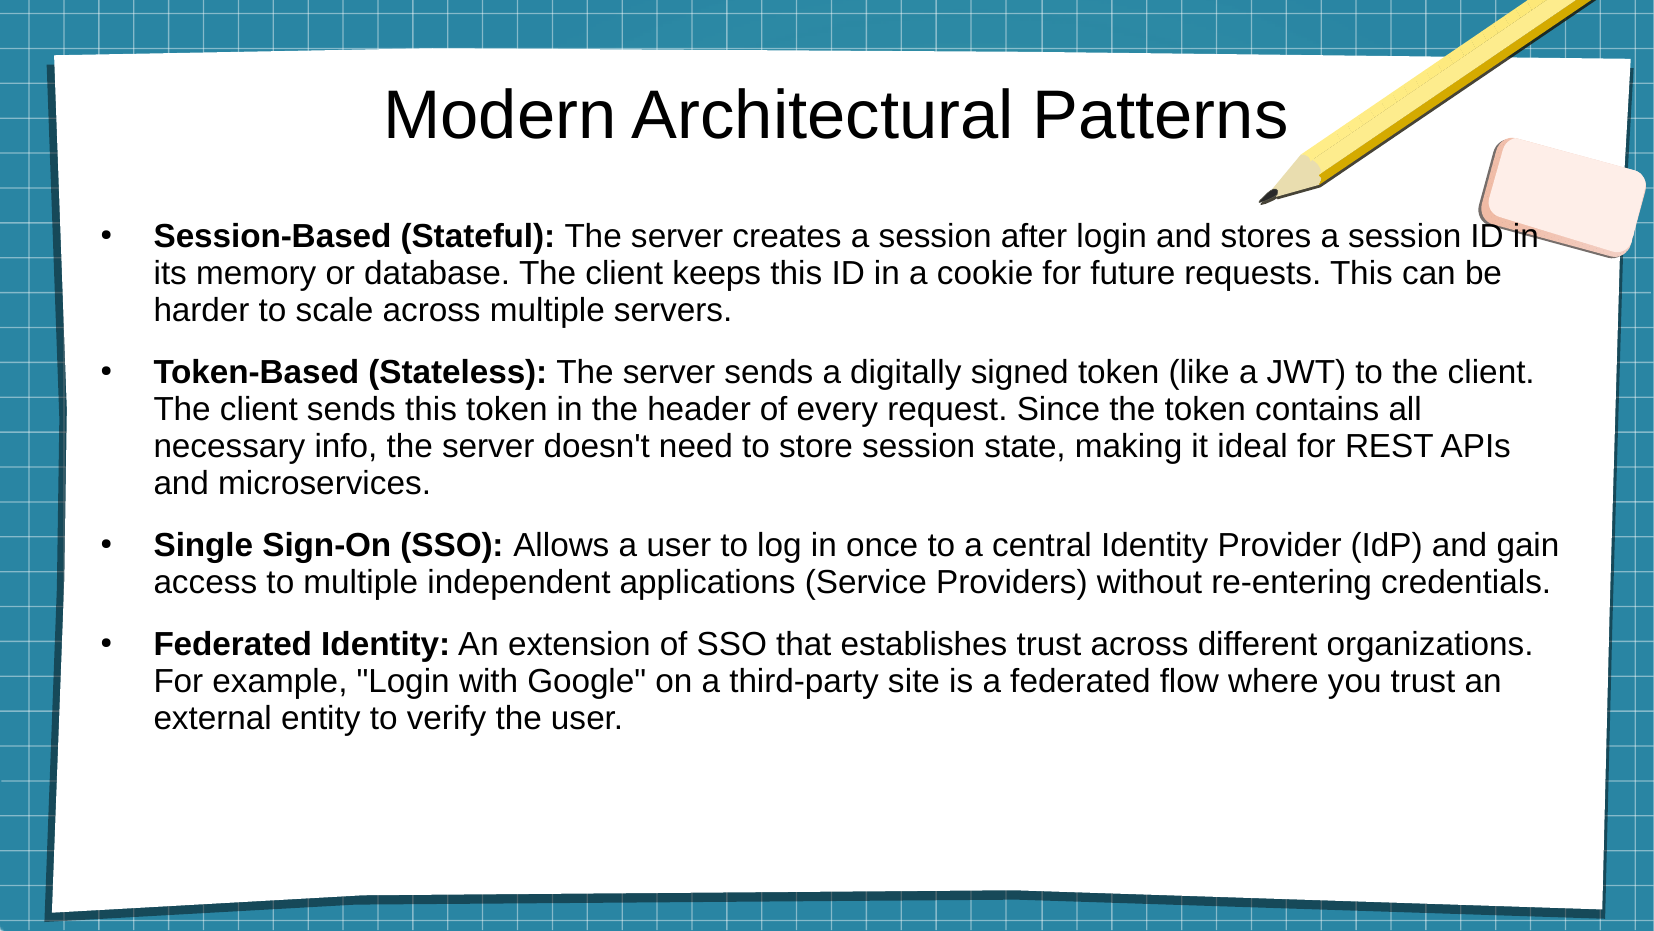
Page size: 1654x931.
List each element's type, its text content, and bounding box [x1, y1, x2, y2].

list Session-Based (Stateful): The server creates a session after login and stores a session ID in its memory or database. The client keeps this ID in a cookie for future requests. This can be harder to scale across multiple servers. Token-Based (Stateless): The server sends a digitally signed token (like a JWT) to the client. The client sends this token in the header of every request. Since the token contains all necessary info, the server doesn't need to store session state, making it ideal for REST APIs and microservices. Single Sign-On (SSO): Allows a user to log in once to a central Identity Provider (IdP) and gain access to multiple independent applications (Service Providers) without re-entering credentials. Federated Identity: An extension of SSO that establishes trust across different organizations. For example, "Login with Google" on a third-party site is a federated flow where you trust an external entity to verify the user. [82, 217, 1571, 758]
title Modern Architectural Patterns [82, 37, 1571, 193]
